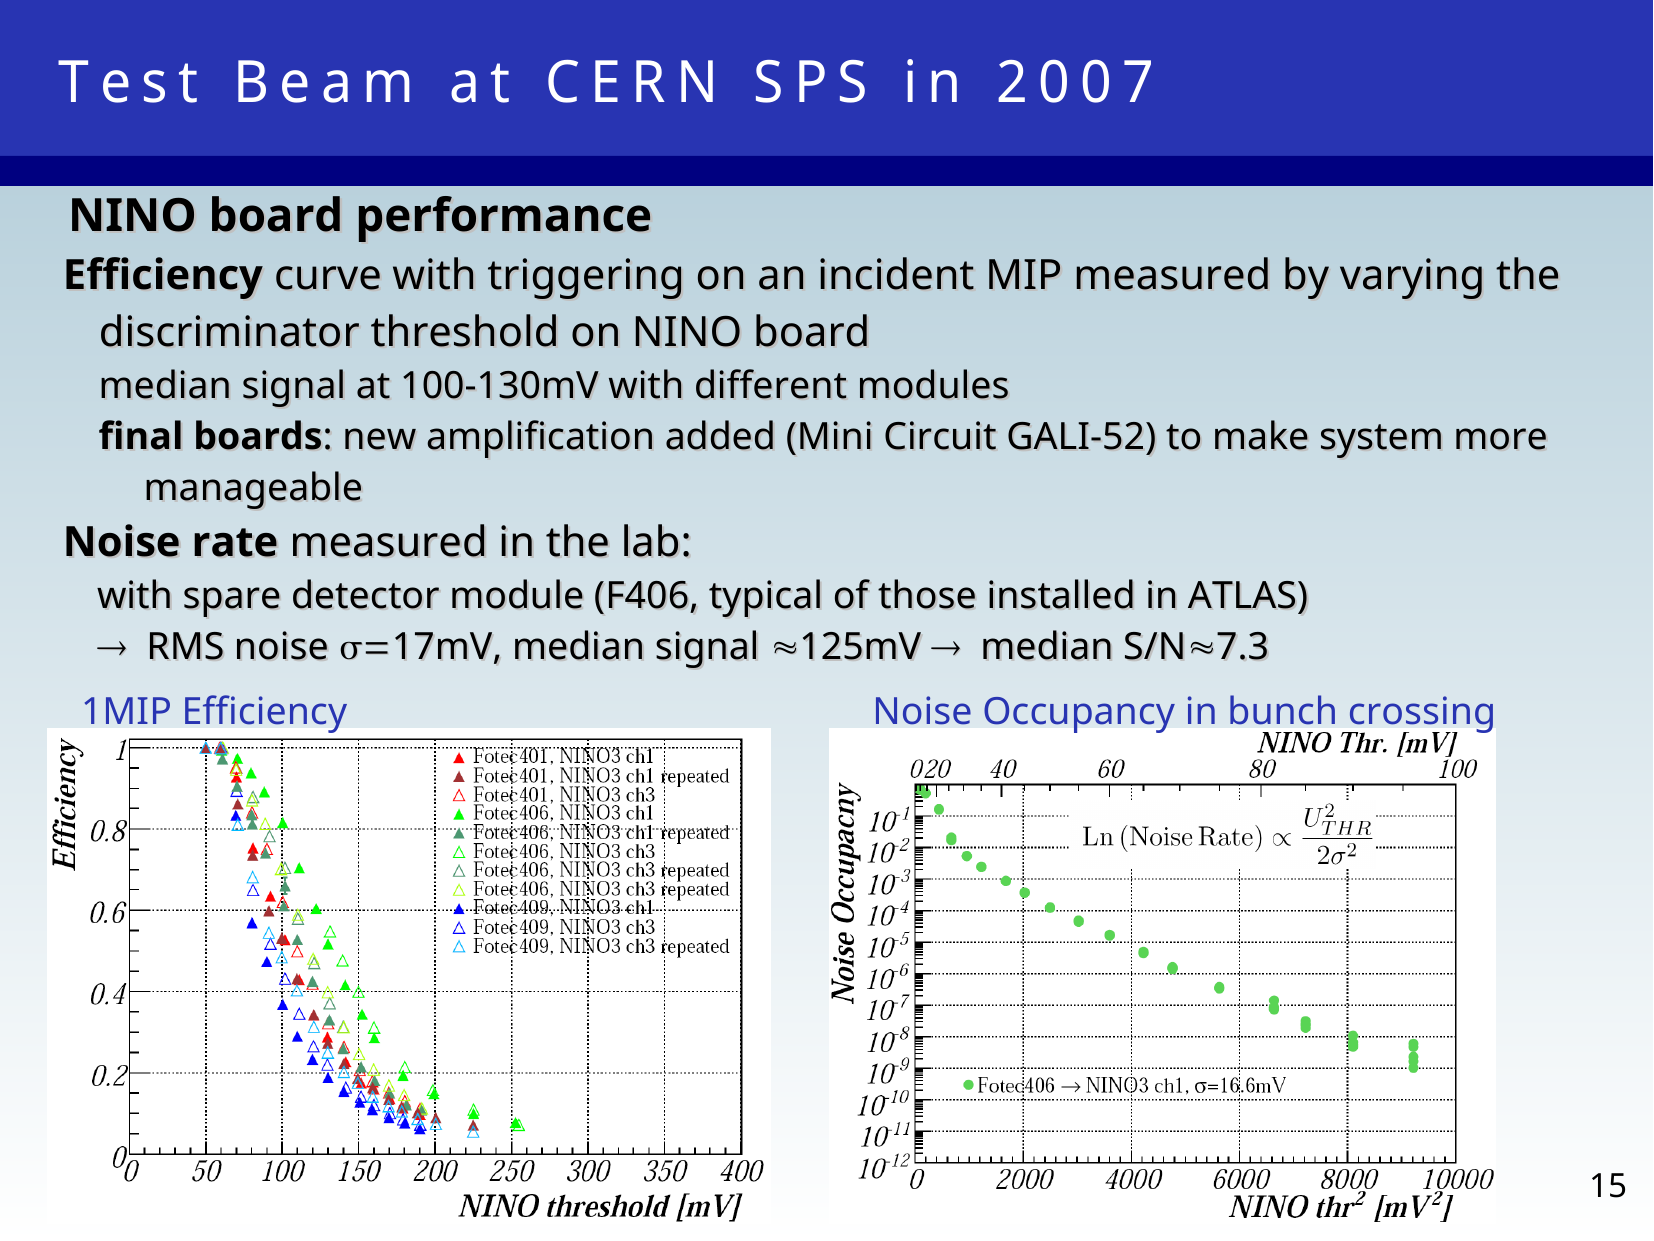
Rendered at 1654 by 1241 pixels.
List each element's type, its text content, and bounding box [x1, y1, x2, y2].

title Test Beam at CERN SPS in 2007 [58, 5, 1613, 155]
text_box Noise Occupancy in bunch crossing [857, 676, 1464, 737]
text_box 1MIP Efficiency [66, 676, 352, 738]
picture [829, 746, 1496, 1224]
text_box NINO board performance Efficiency curve with triggering on an incident MIP measured by varying the discriminator threshold on NINO board median signal at 100-130mV with different modules final boards: new amplification added (Mini Circuit GALI-52) to make system more manageable Noise rate measured in the lab: with spare detector module (F406, typical of those installed in ATLAS)  RMS noise =17mV, median signal ≈125mV  median S/N≈7.3 [30, 163, 1594, 746]
picture [47, 746, 771, 1224]
